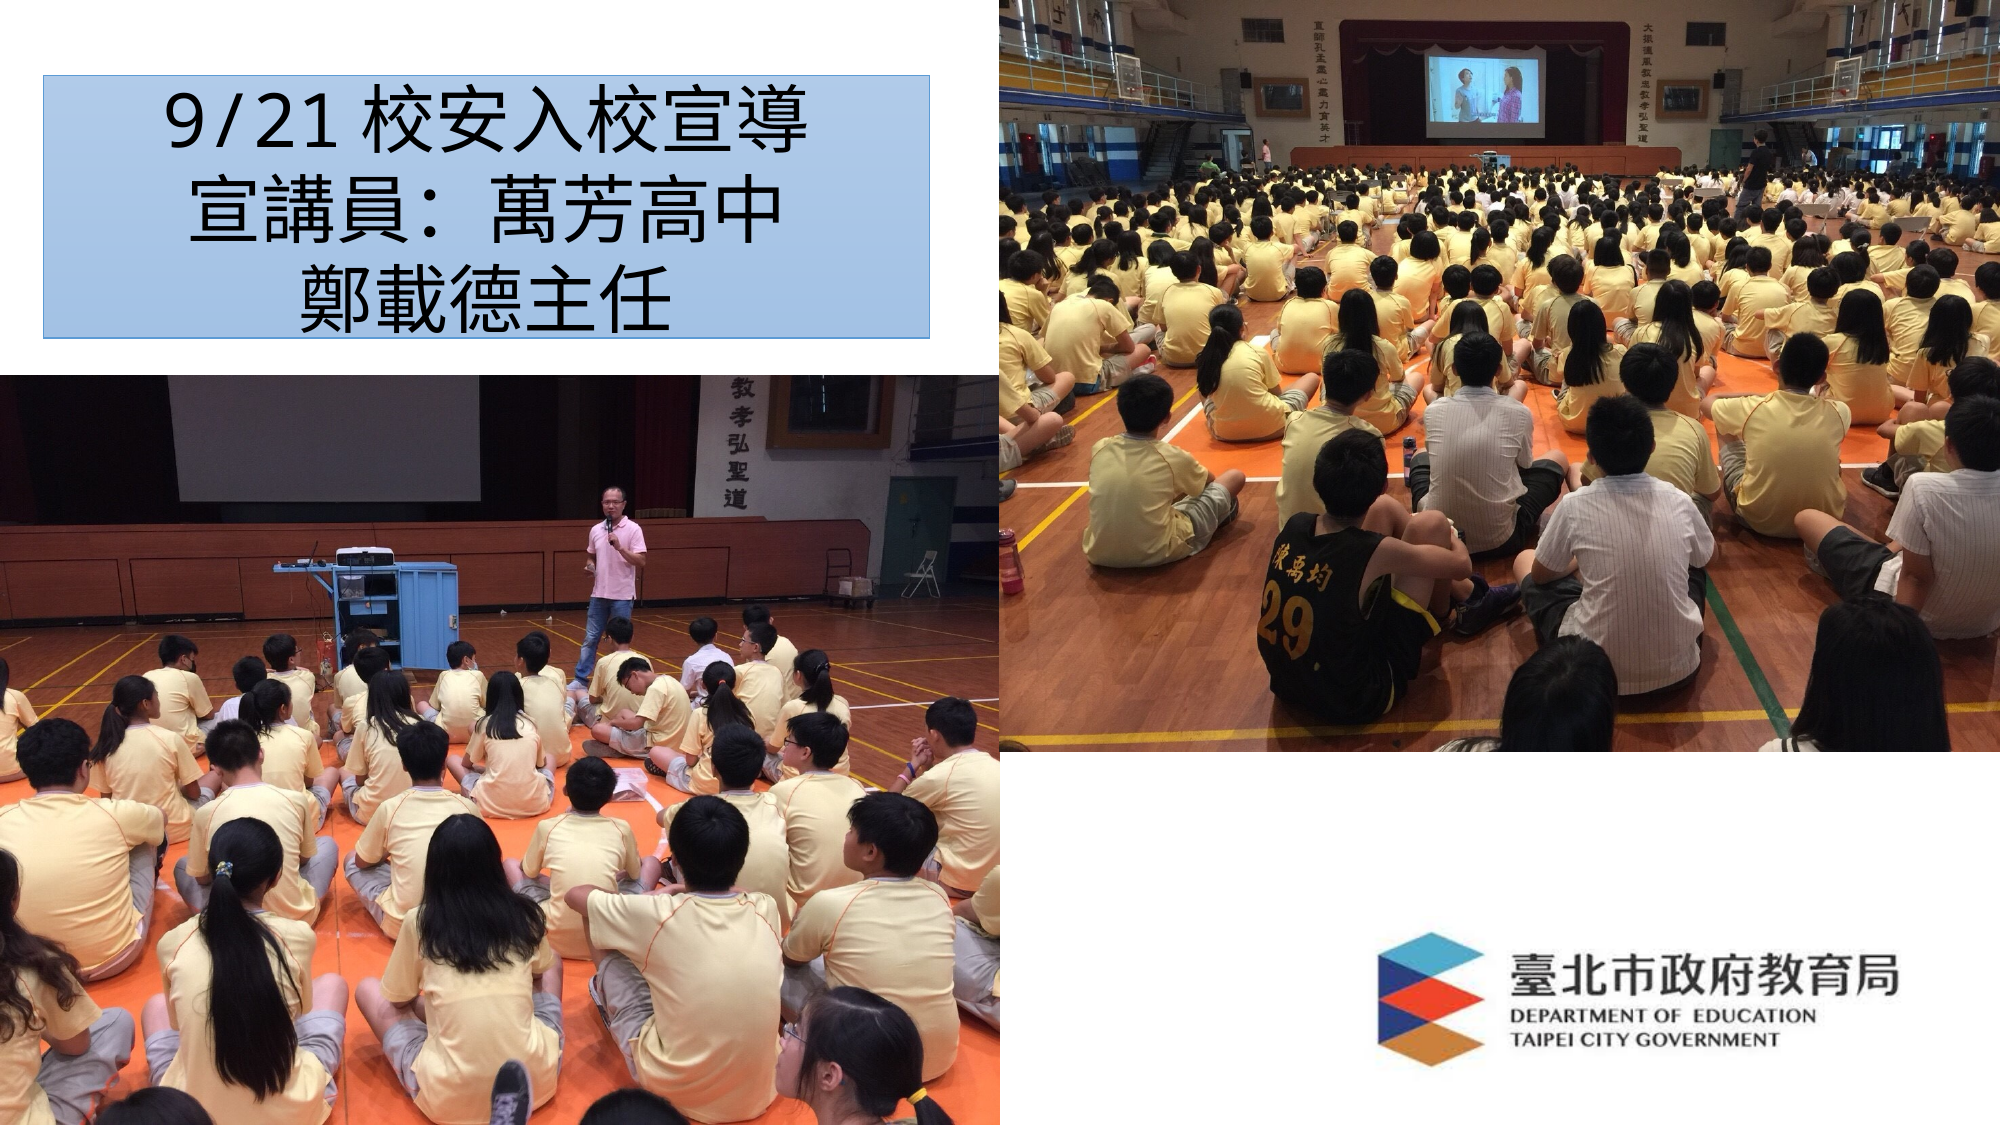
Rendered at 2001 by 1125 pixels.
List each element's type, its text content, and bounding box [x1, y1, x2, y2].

picture [0, 0, 2000, 1125]
text_box 9/21校安入校宣導 宣講員：萬芳高中 鄭載德主任 [43, 75, 930, 339]
picture [1354, 916, 1923, 1083]
